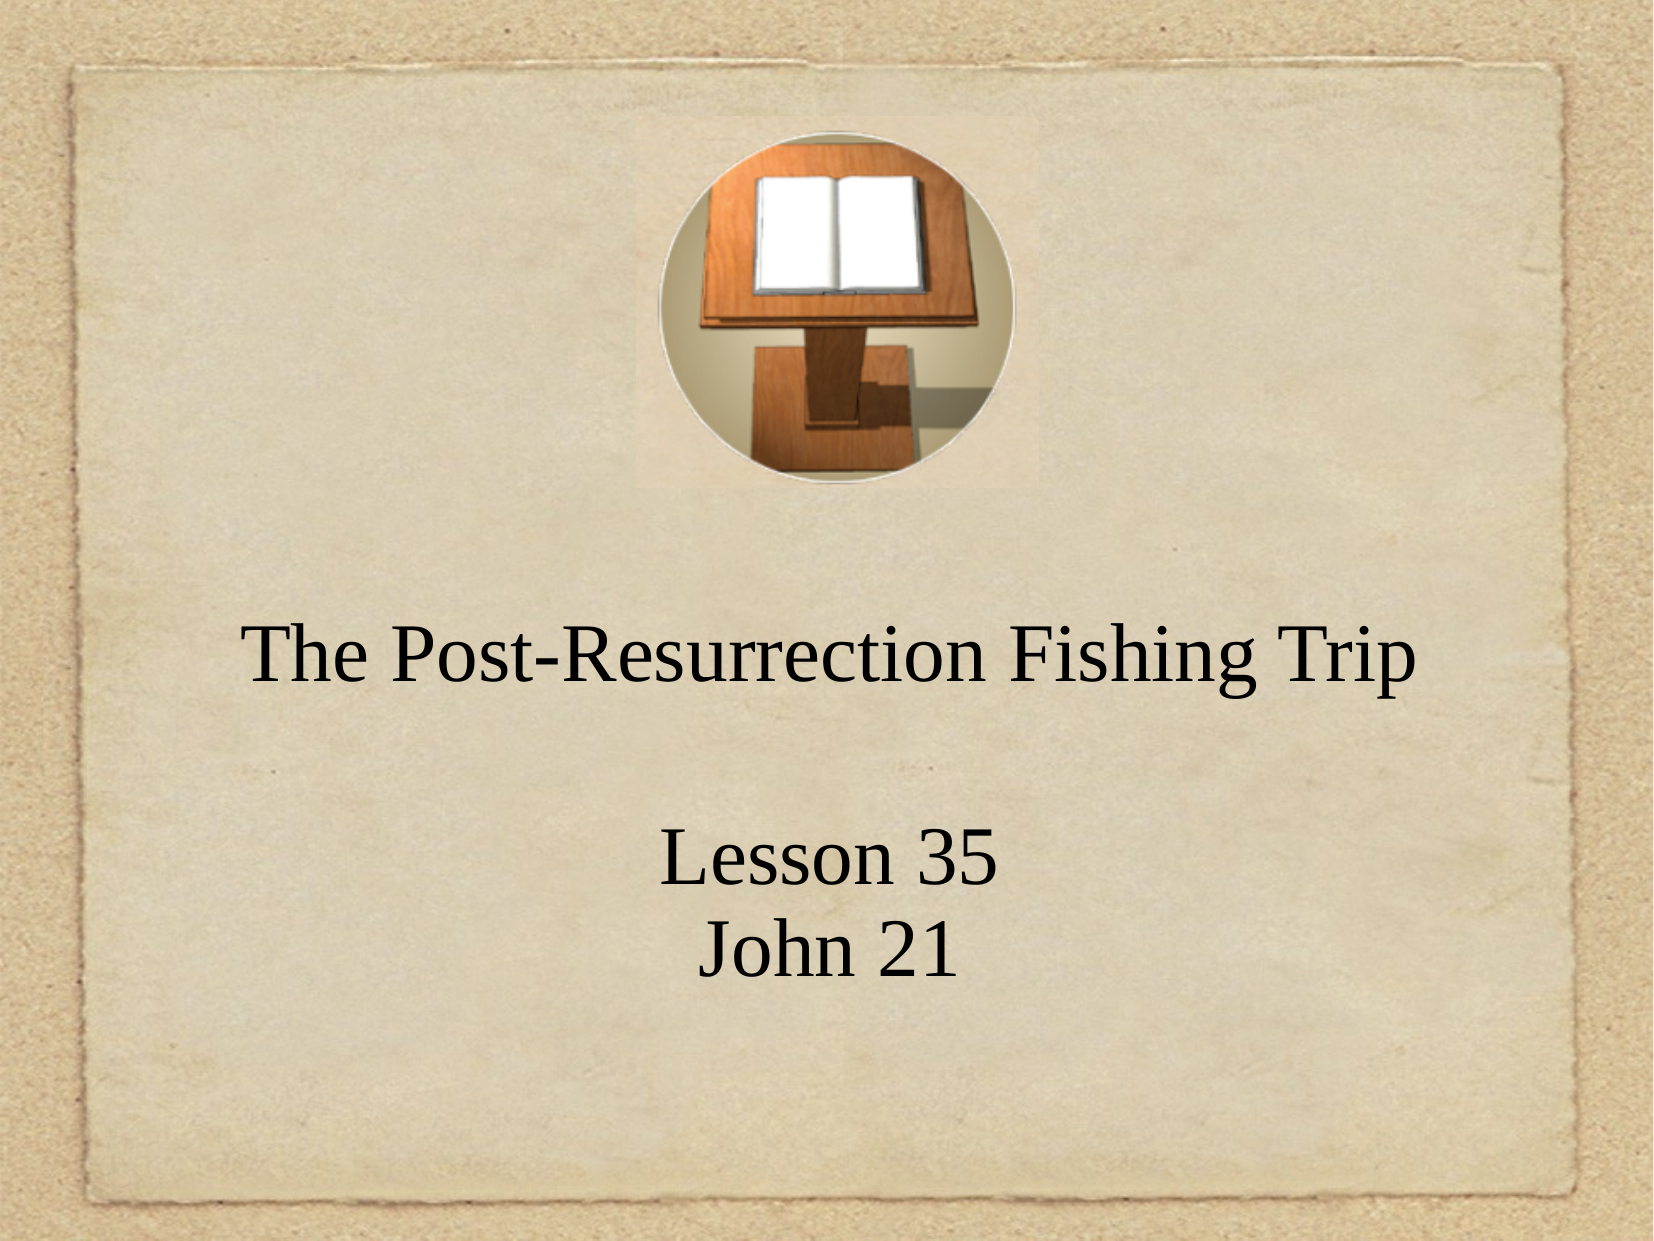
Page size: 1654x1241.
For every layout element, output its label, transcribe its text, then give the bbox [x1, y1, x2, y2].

text_box The Post-Resurrection Fishing Trip Lesson 35 John 21 [173, 600, 1487, 1189]
picture [0, 0, 1654, 1241]
